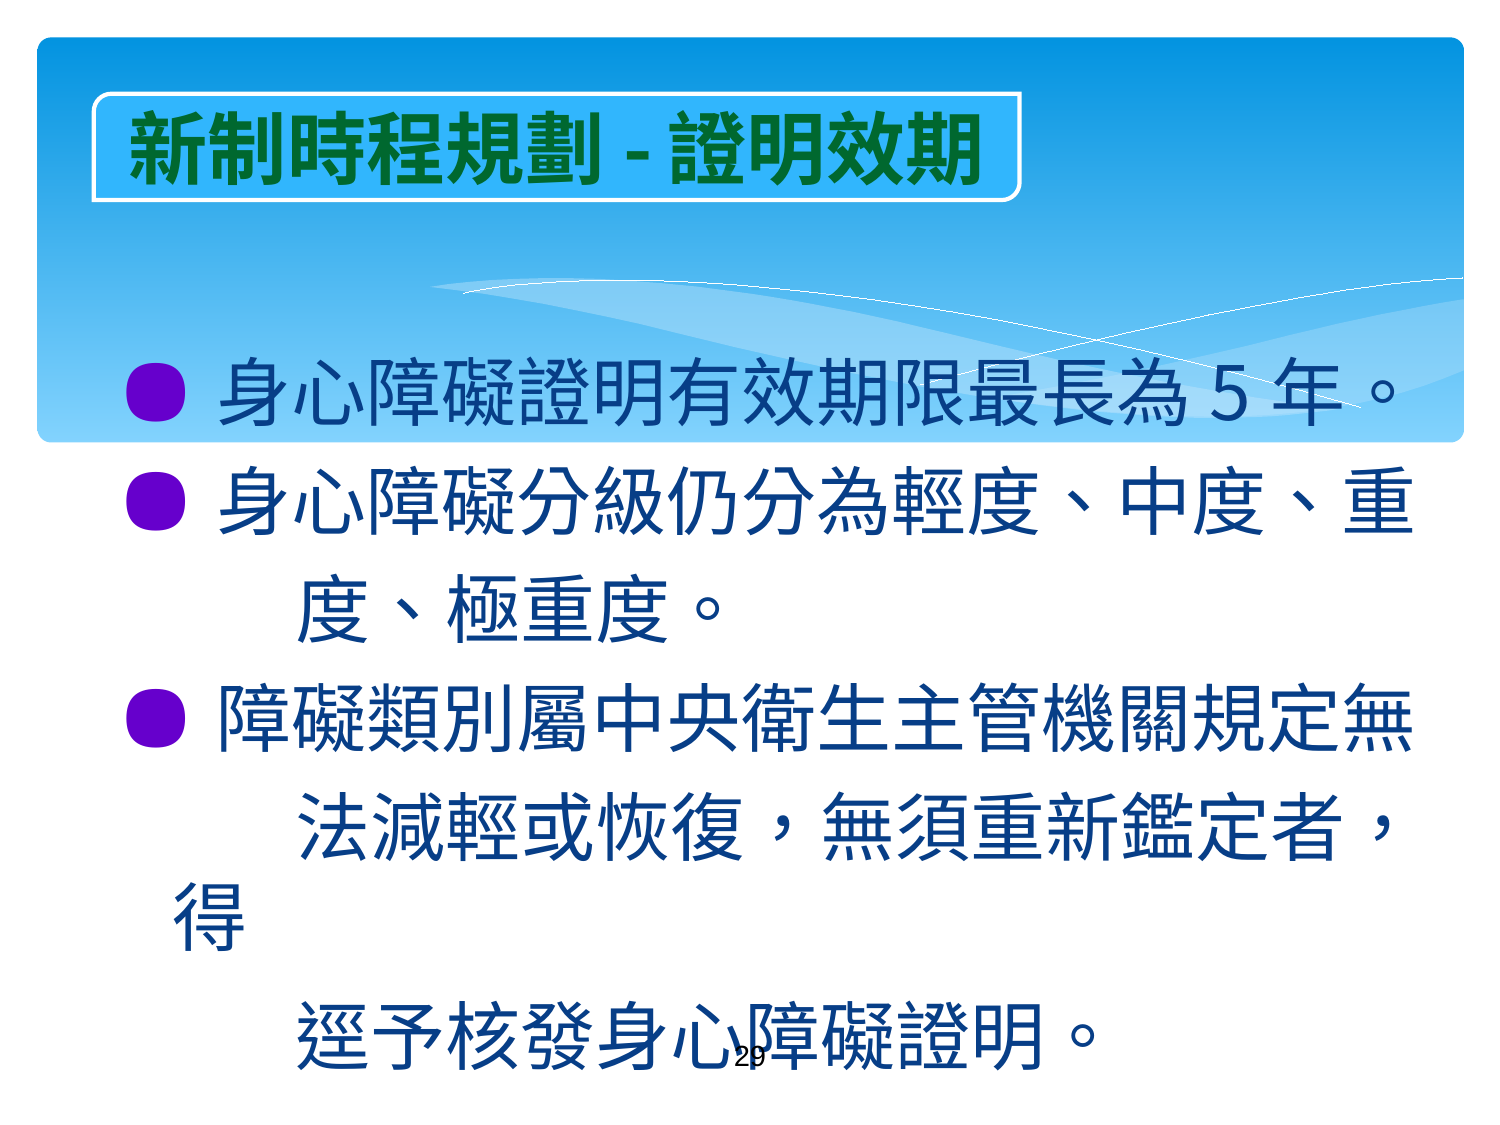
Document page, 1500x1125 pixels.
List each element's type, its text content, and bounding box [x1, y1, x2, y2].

text_box <編號> [654, 1025, 846, 1086]
text_box 新制時程規劃-證明效期 [93, 93, 1020, 201]
list 身心障礙證明有效期限最長為5年。 身心障礙分級仍分為輕度、中度、重 度、極重度。 障礙類別屬中央衛生主管機關規定無 法減輕或恢復，無須重新鑑定者，得 逕予核發身心障礙證明。 [112, 337, 1463, 1013]
